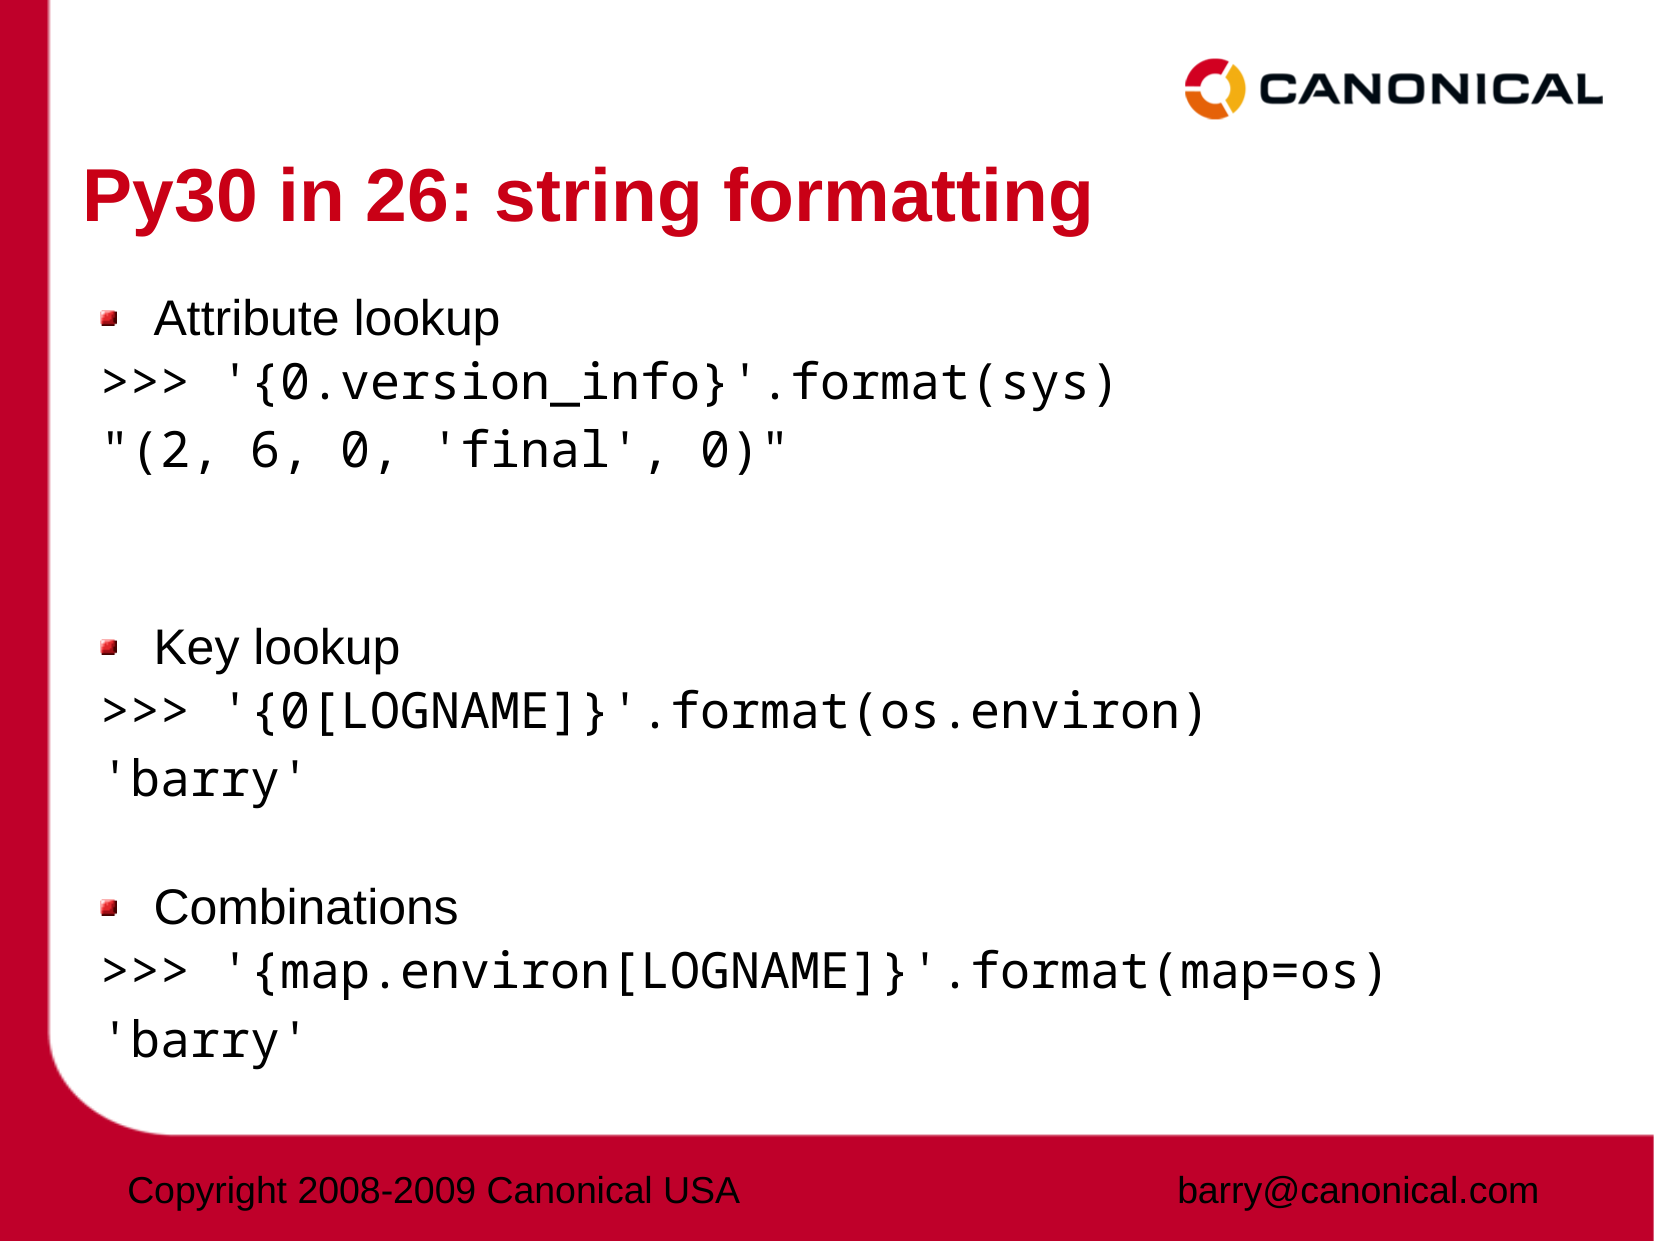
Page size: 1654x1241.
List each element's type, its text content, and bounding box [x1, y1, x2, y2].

picture [0, 0, 1654, 1241]
list Attribute lookup >>> '{0.version_info}'.format(sys) "(2, 6, 0, 'final', 0)" Key lookup >>> '{0[LOGNAME]}'.format(os.environ) 'barry' Combinations >>> '{map.environ[LOGNAME]}'.format(map=os) 'barry' [82, 290, 1571, 1094]
title Py30 in 26: string formatting [82, 104, 1571, 287]
